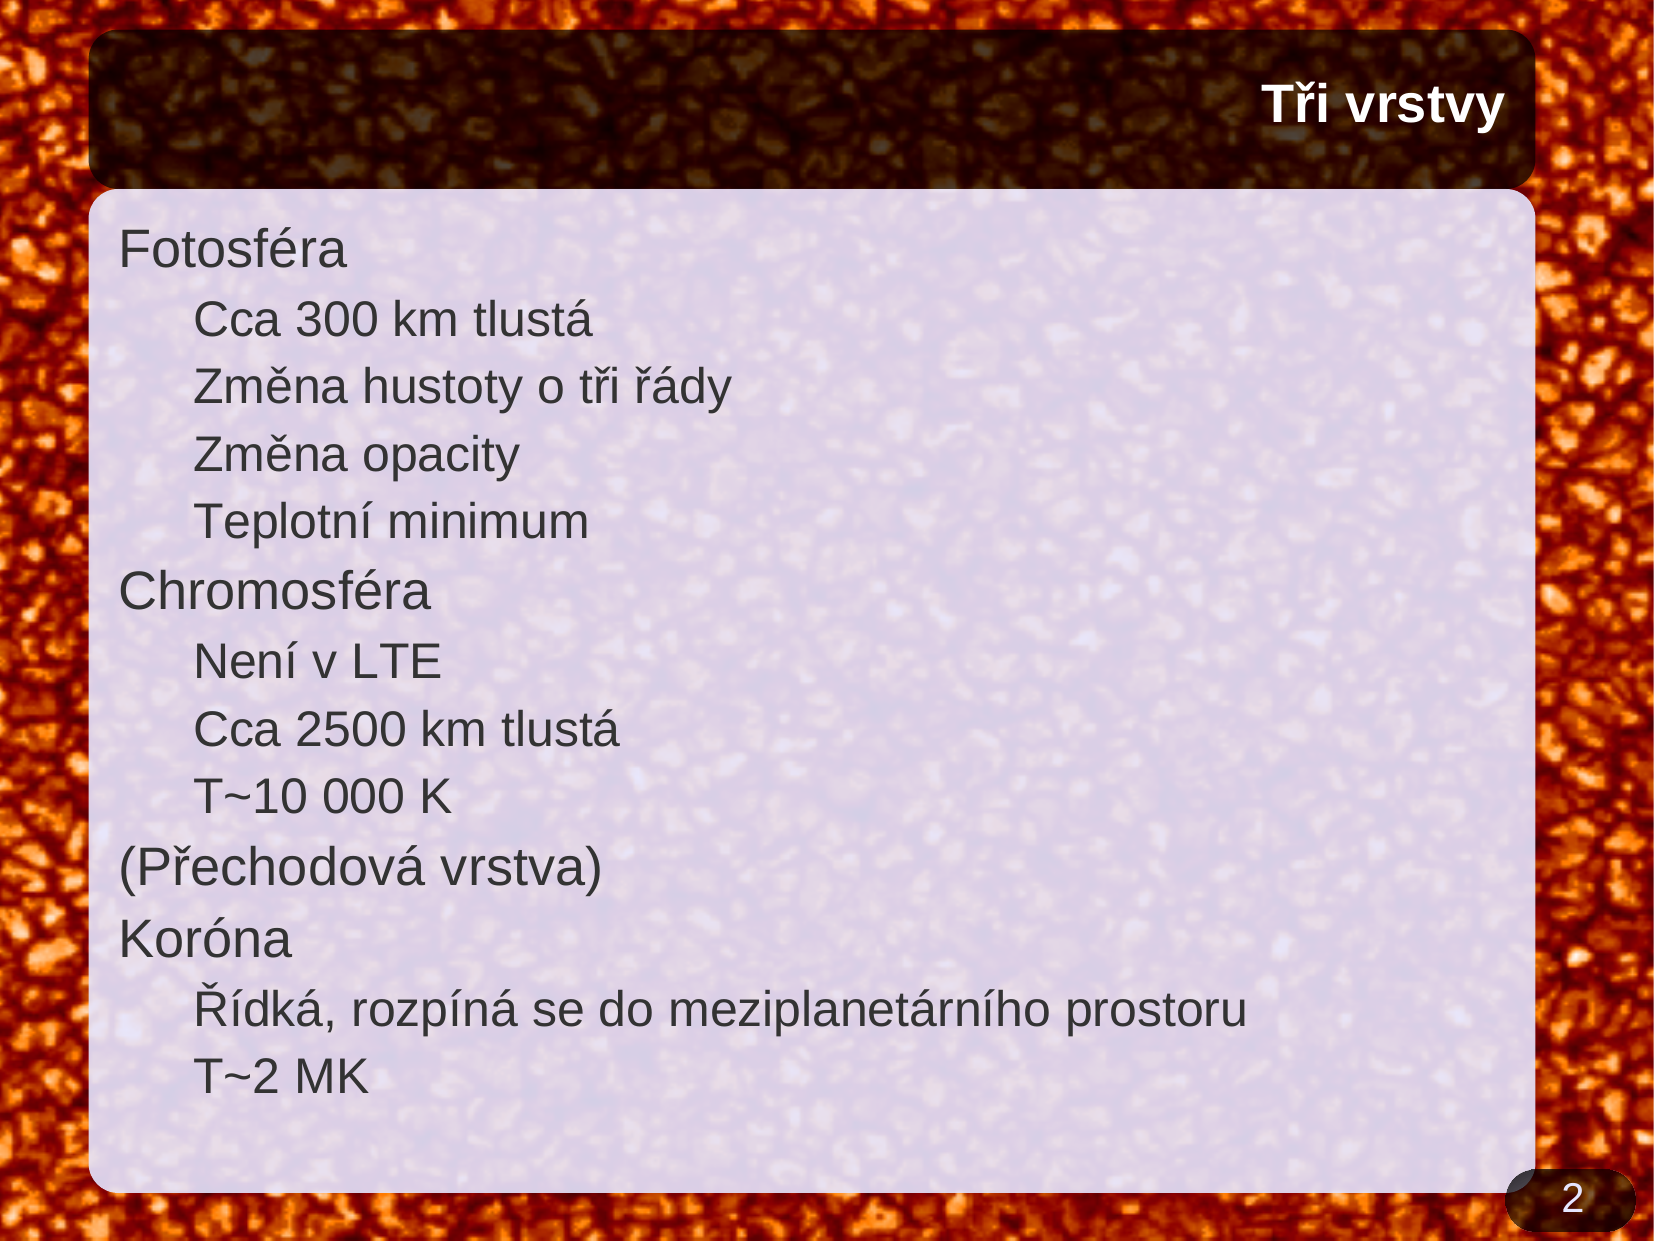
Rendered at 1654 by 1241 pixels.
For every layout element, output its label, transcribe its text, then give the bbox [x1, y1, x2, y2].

list Fotosféra Cca 300 km tlustá Změna hustoty o tři řády Změna opacity Teplotní minimum Chromosféra Není v LTE Cca 2500 km tlustá T~10 000 K (Přechodová vrstva) Koróna Řídká, rozpíná se do meziplanetárního prostoru T~2 MK [118, 218, 1477, 1164]
title Tři vrstvy [118, 59, 1506, 148]
picture [0, 0, 1654, 1241]
